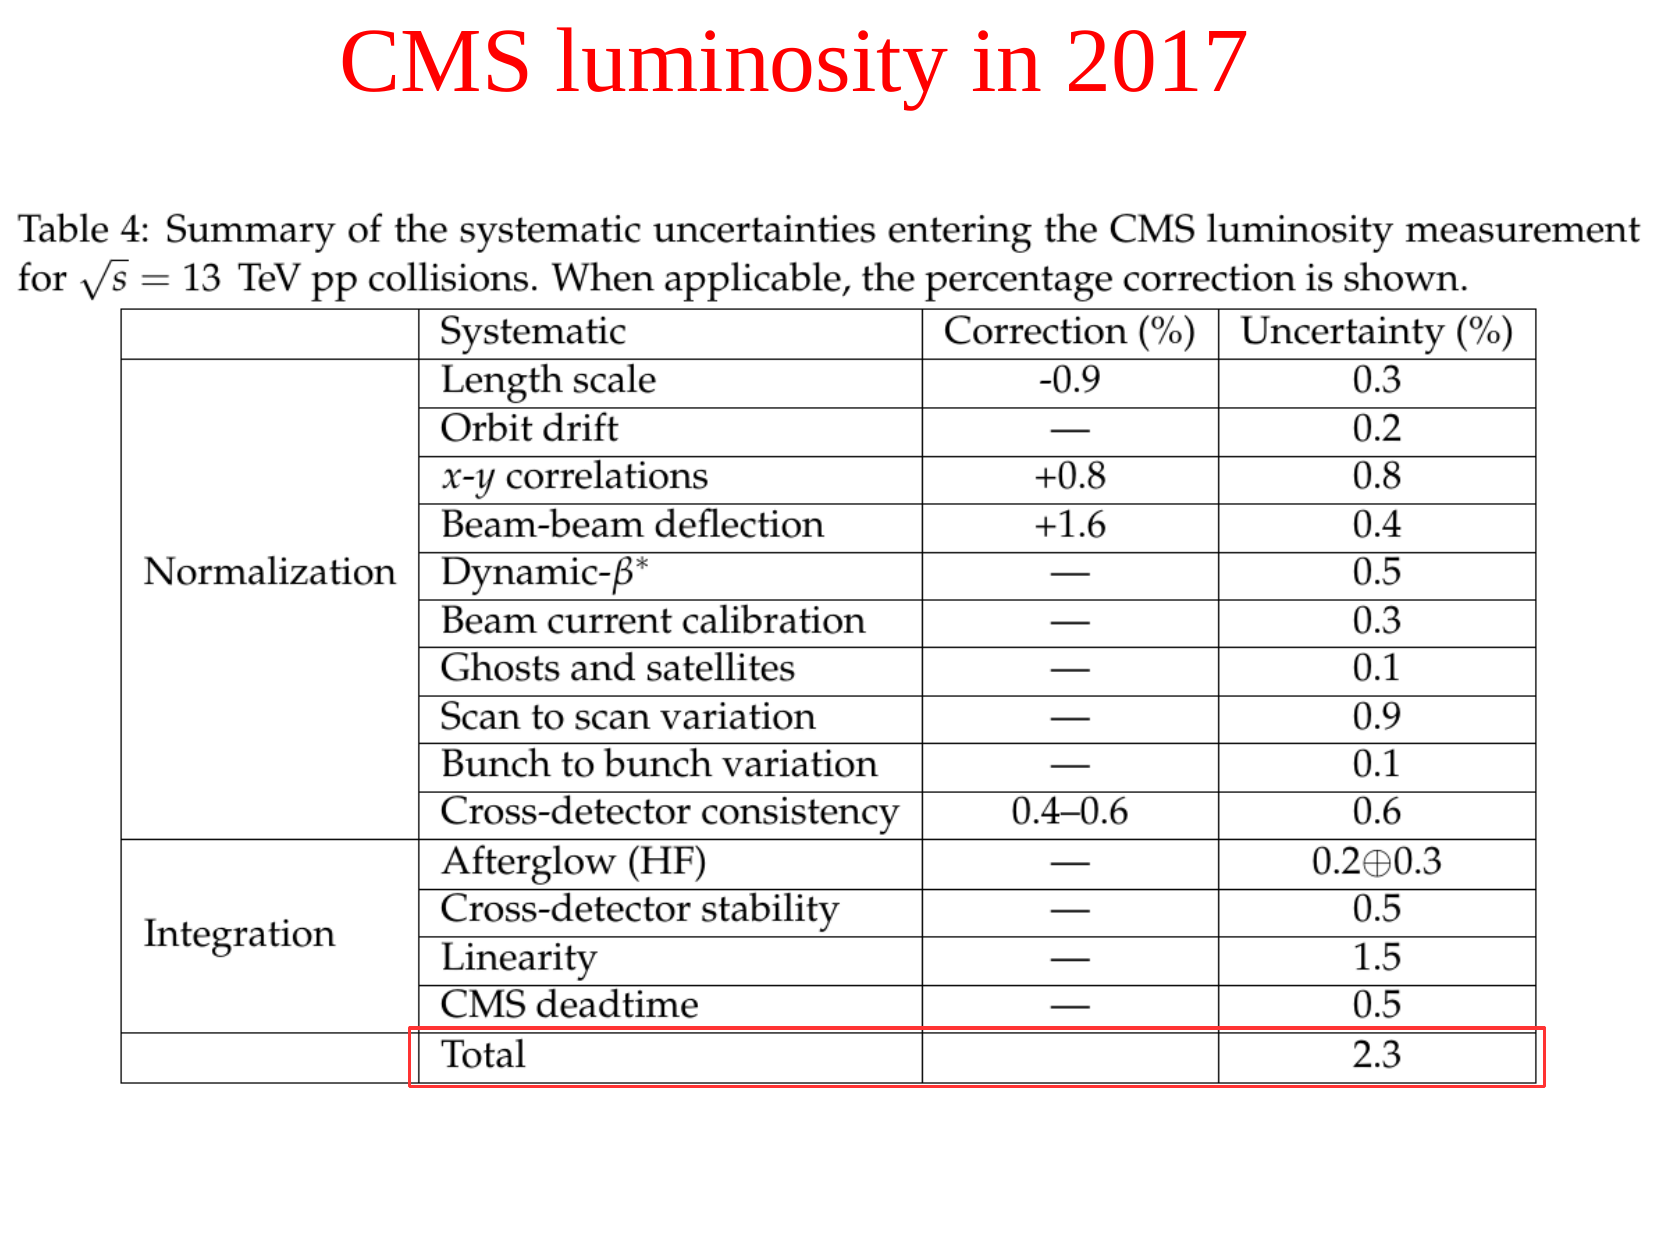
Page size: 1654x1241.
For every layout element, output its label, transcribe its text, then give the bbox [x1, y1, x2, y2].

picture [1, 207, 1654, 1102]
text_box CMS luminosity in 2017 [45, 1, 1546, 207]
